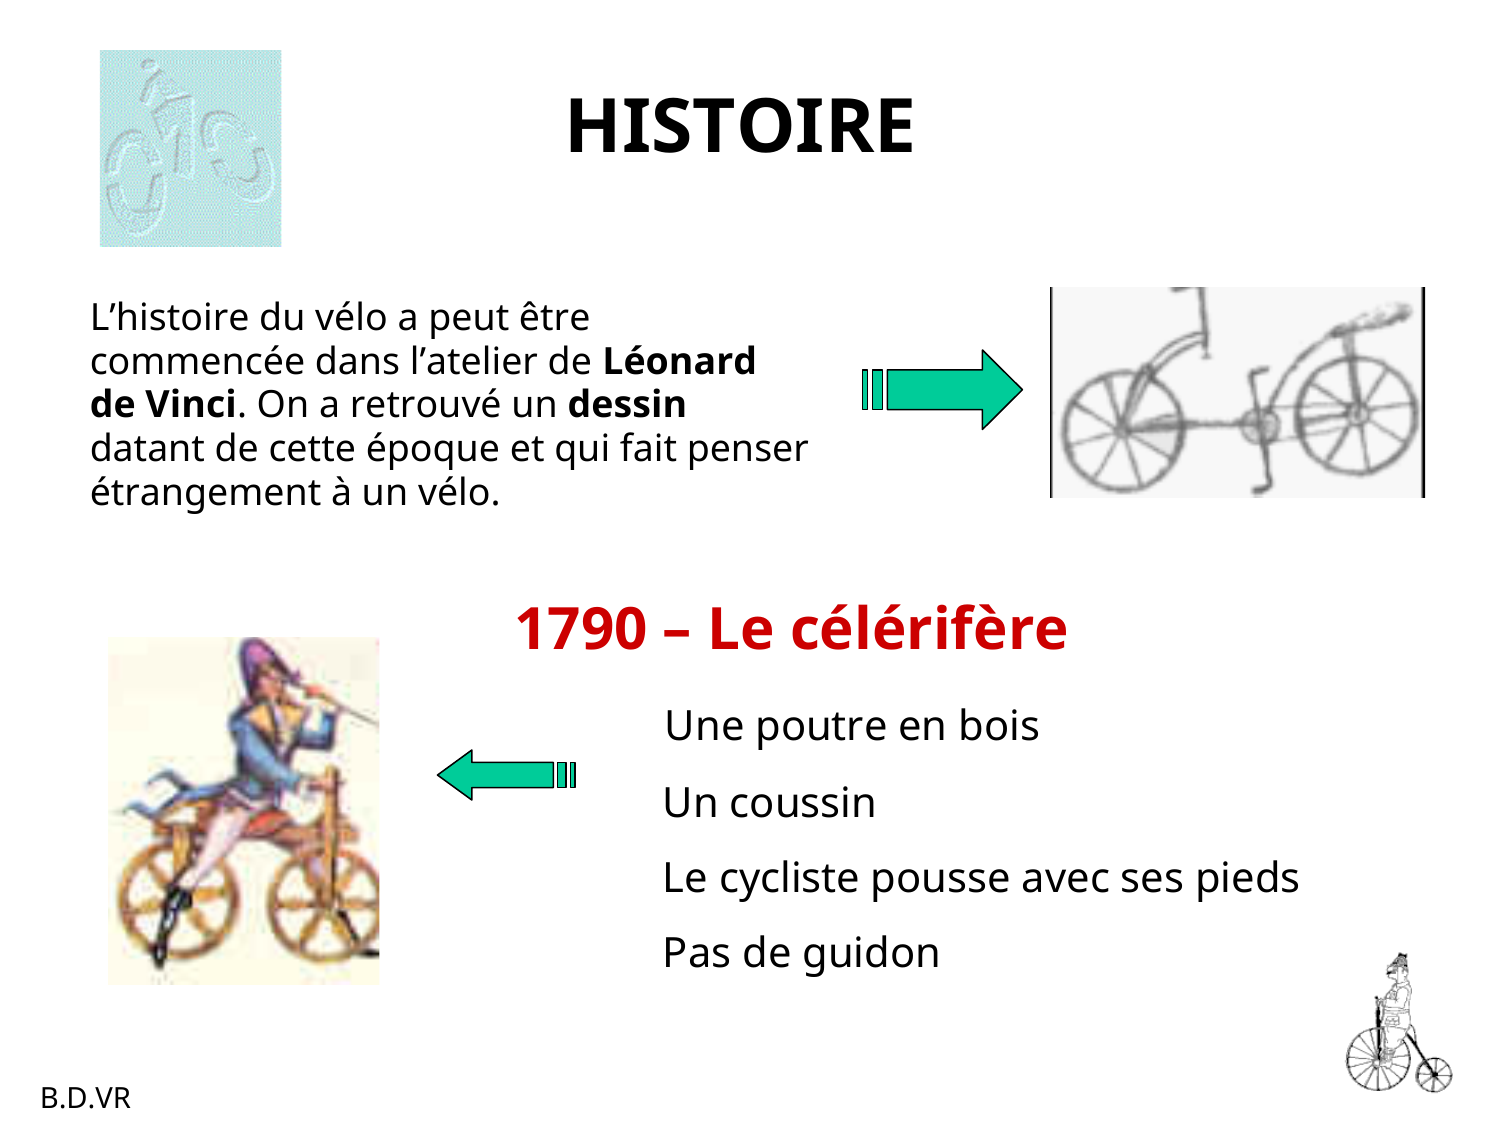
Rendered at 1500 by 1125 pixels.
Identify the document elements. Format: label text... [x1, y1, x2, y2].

chart [108, 637, 380, 985]
chart [99, 50, 282, 247]
chart [1050, 287, 1426, 498]
picture [1337, 949, 1471, 1100]
text_box 1790 – Le célérifère [500, 587, 1150, 685]
text_box HISTOIRE [549, 75, 1063, 196]
text_box B.D.VR [24, 1073, 175, 1125]
text_box Une poutre en bois Un coussin Le cycliste pousse avec ses pieds Pas de guidon [637, 687, 1363, 1071]
text_box L’histoire du vélo a peut être commencée dans l’atelier de Léonard de Vinci. On a retrouvé un dessin datant de cette époque et qui fait penser étrangement à un vélo. [75, 287, 826, 538]
